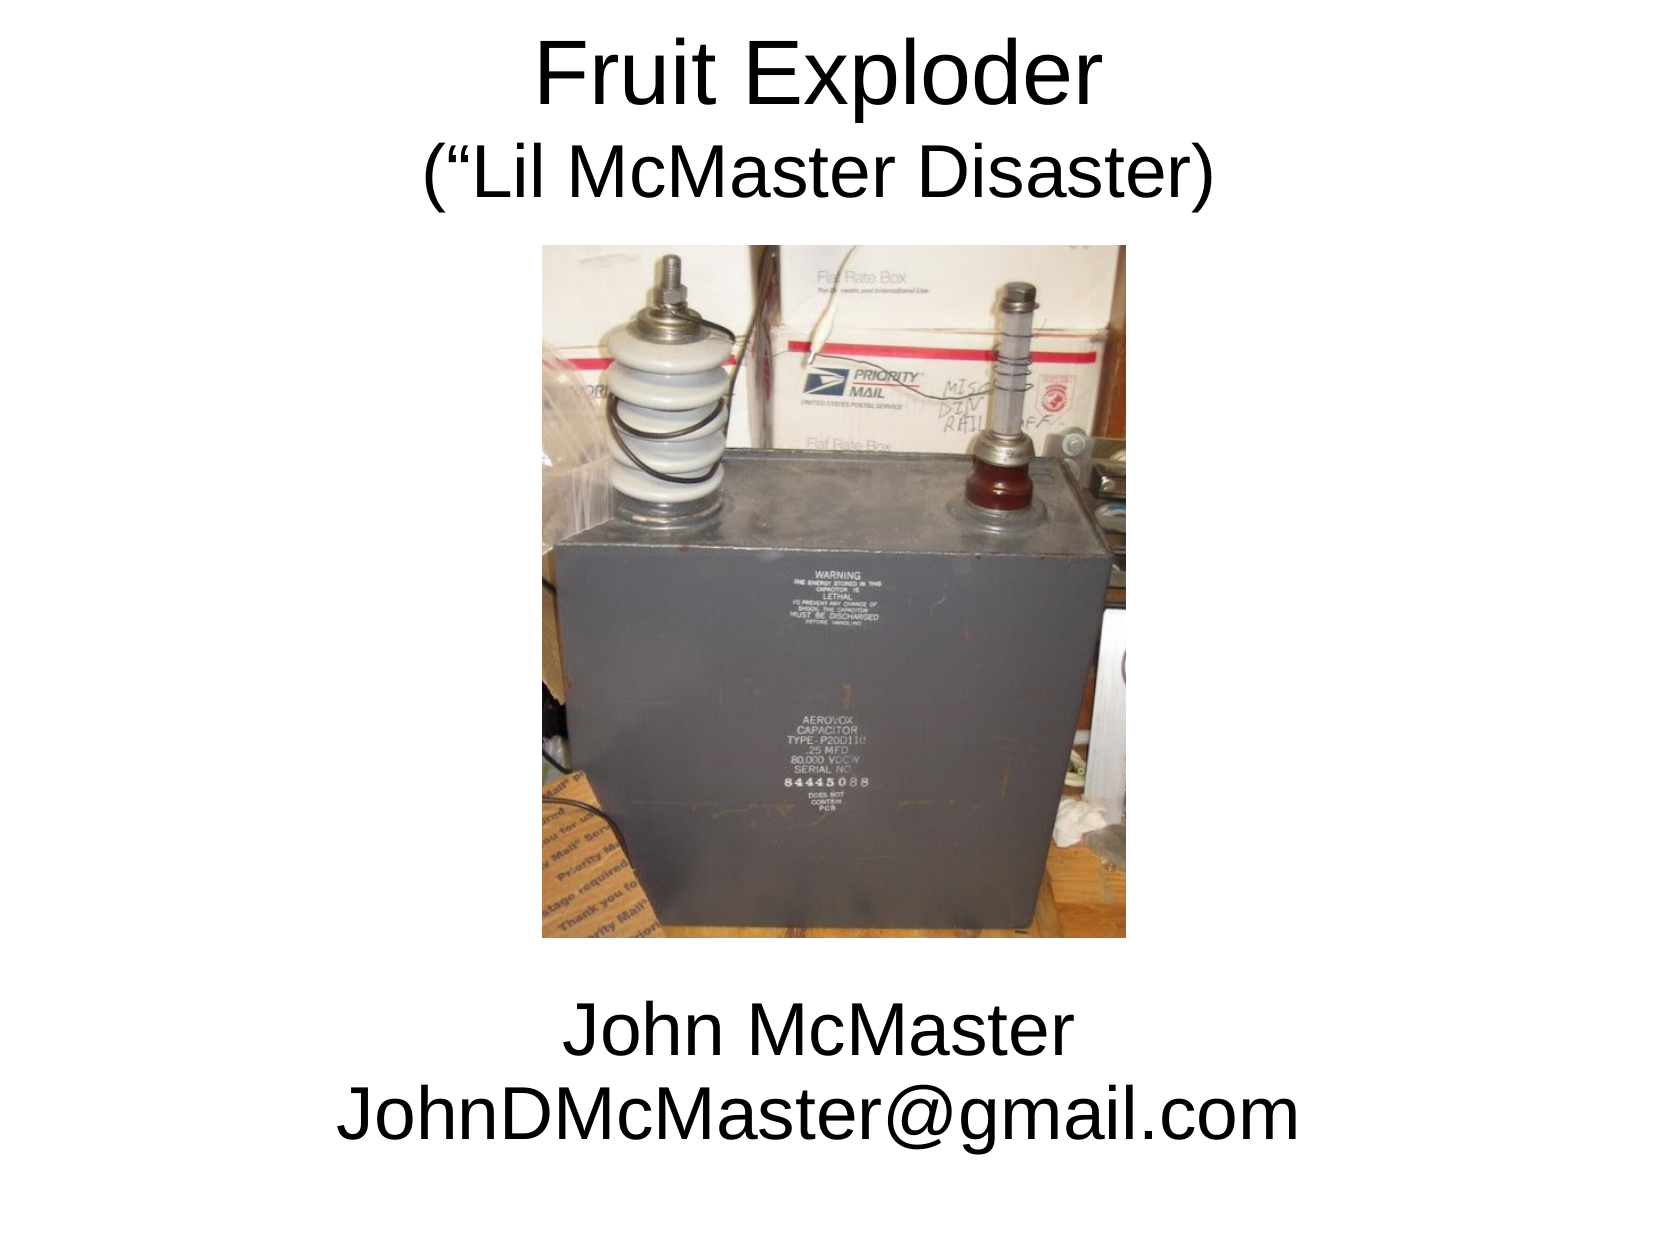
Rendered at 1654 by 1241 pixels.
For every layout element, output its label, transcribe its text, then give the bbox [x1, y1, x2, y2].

title Fruit Exploder [75, 0, 1564, 75]
title John McMaster JohnDMcMaster@gmail.com [75, 975, 1564, 1168]
title (“Lil McMaster Disaster) [75, 75, 1564, 268]
picture [542, 245, 1126, 938]
